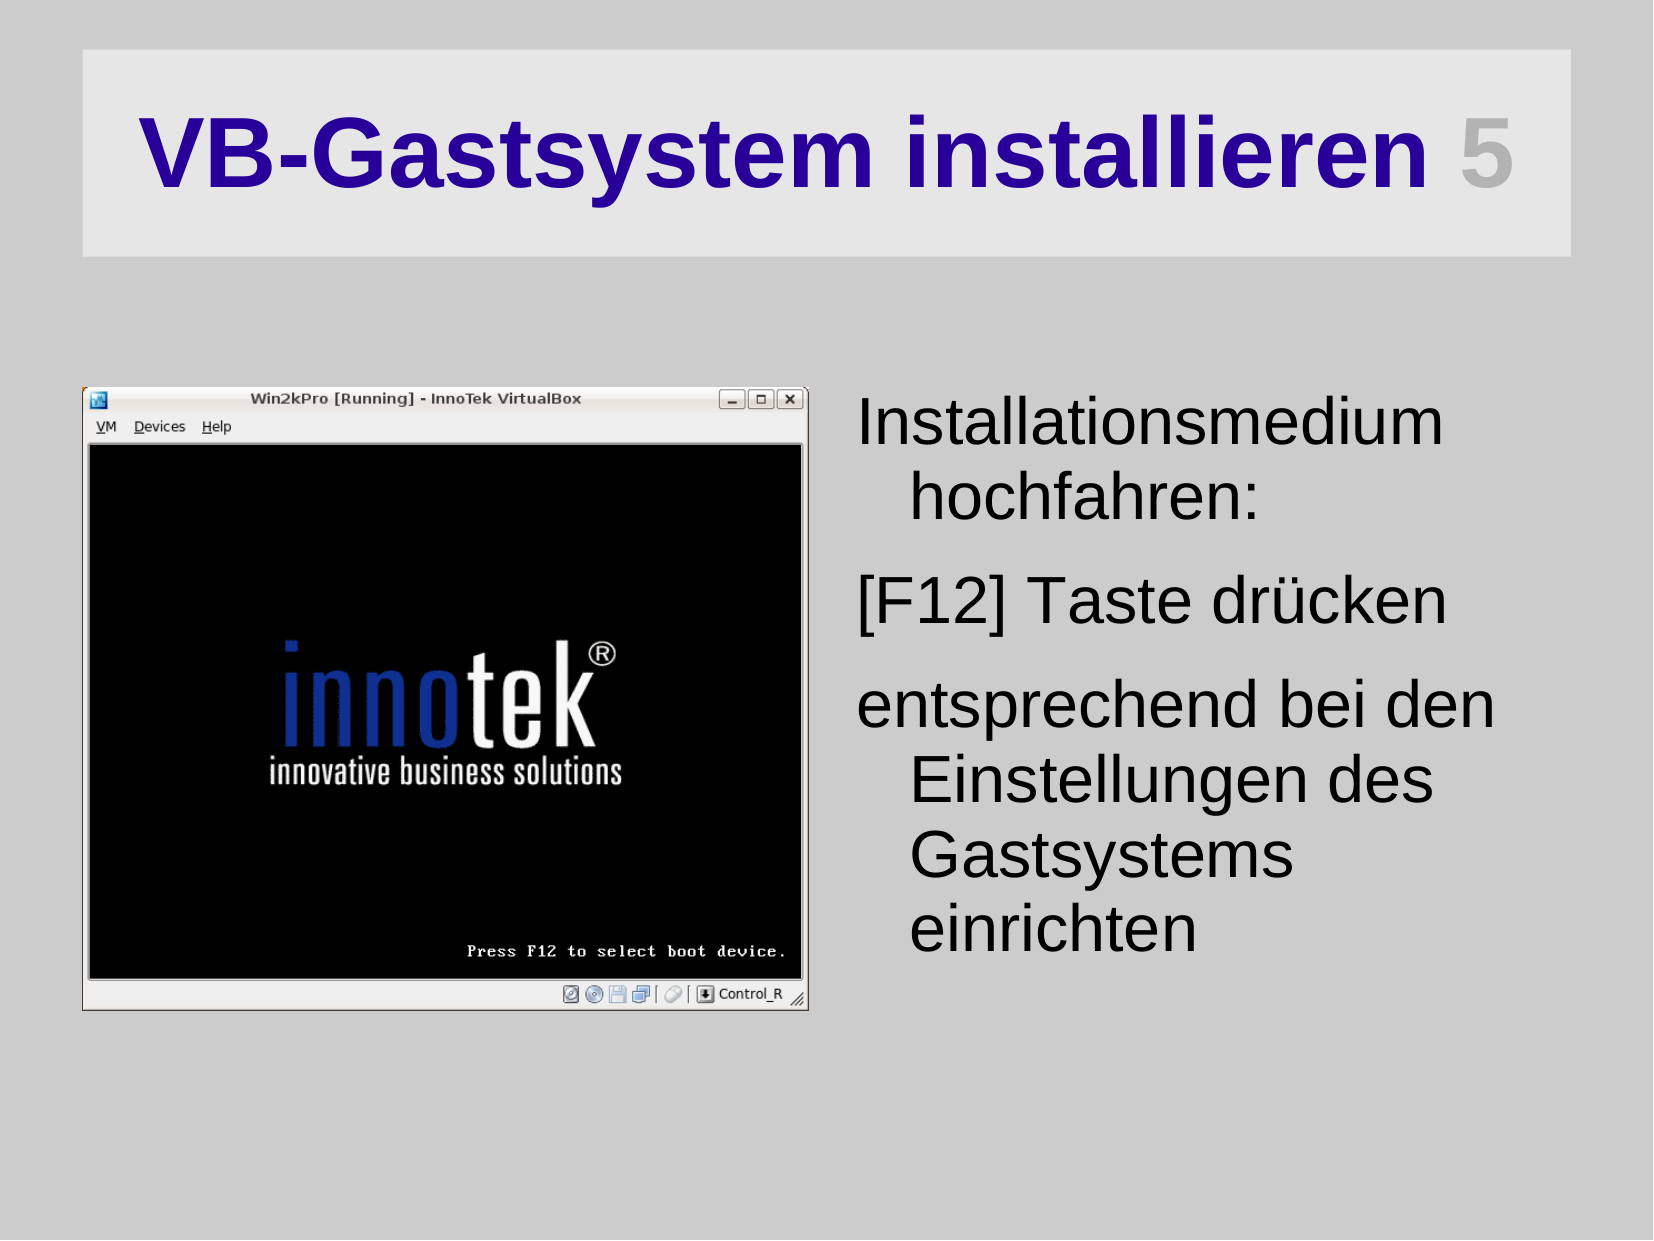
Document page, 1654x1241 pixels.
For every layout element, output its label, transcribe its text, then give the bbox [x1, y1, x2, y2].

list Installationsmedium hochfahren: [F12] Taste drücken entsprechend bei den Einstellungen des Gastsystems einrichten [838, 383, 1565, 1025]
title VB-Gastsystem installieren 5 [82, 49, 1571, 257]
picture [82, 387, 809, 1011]
